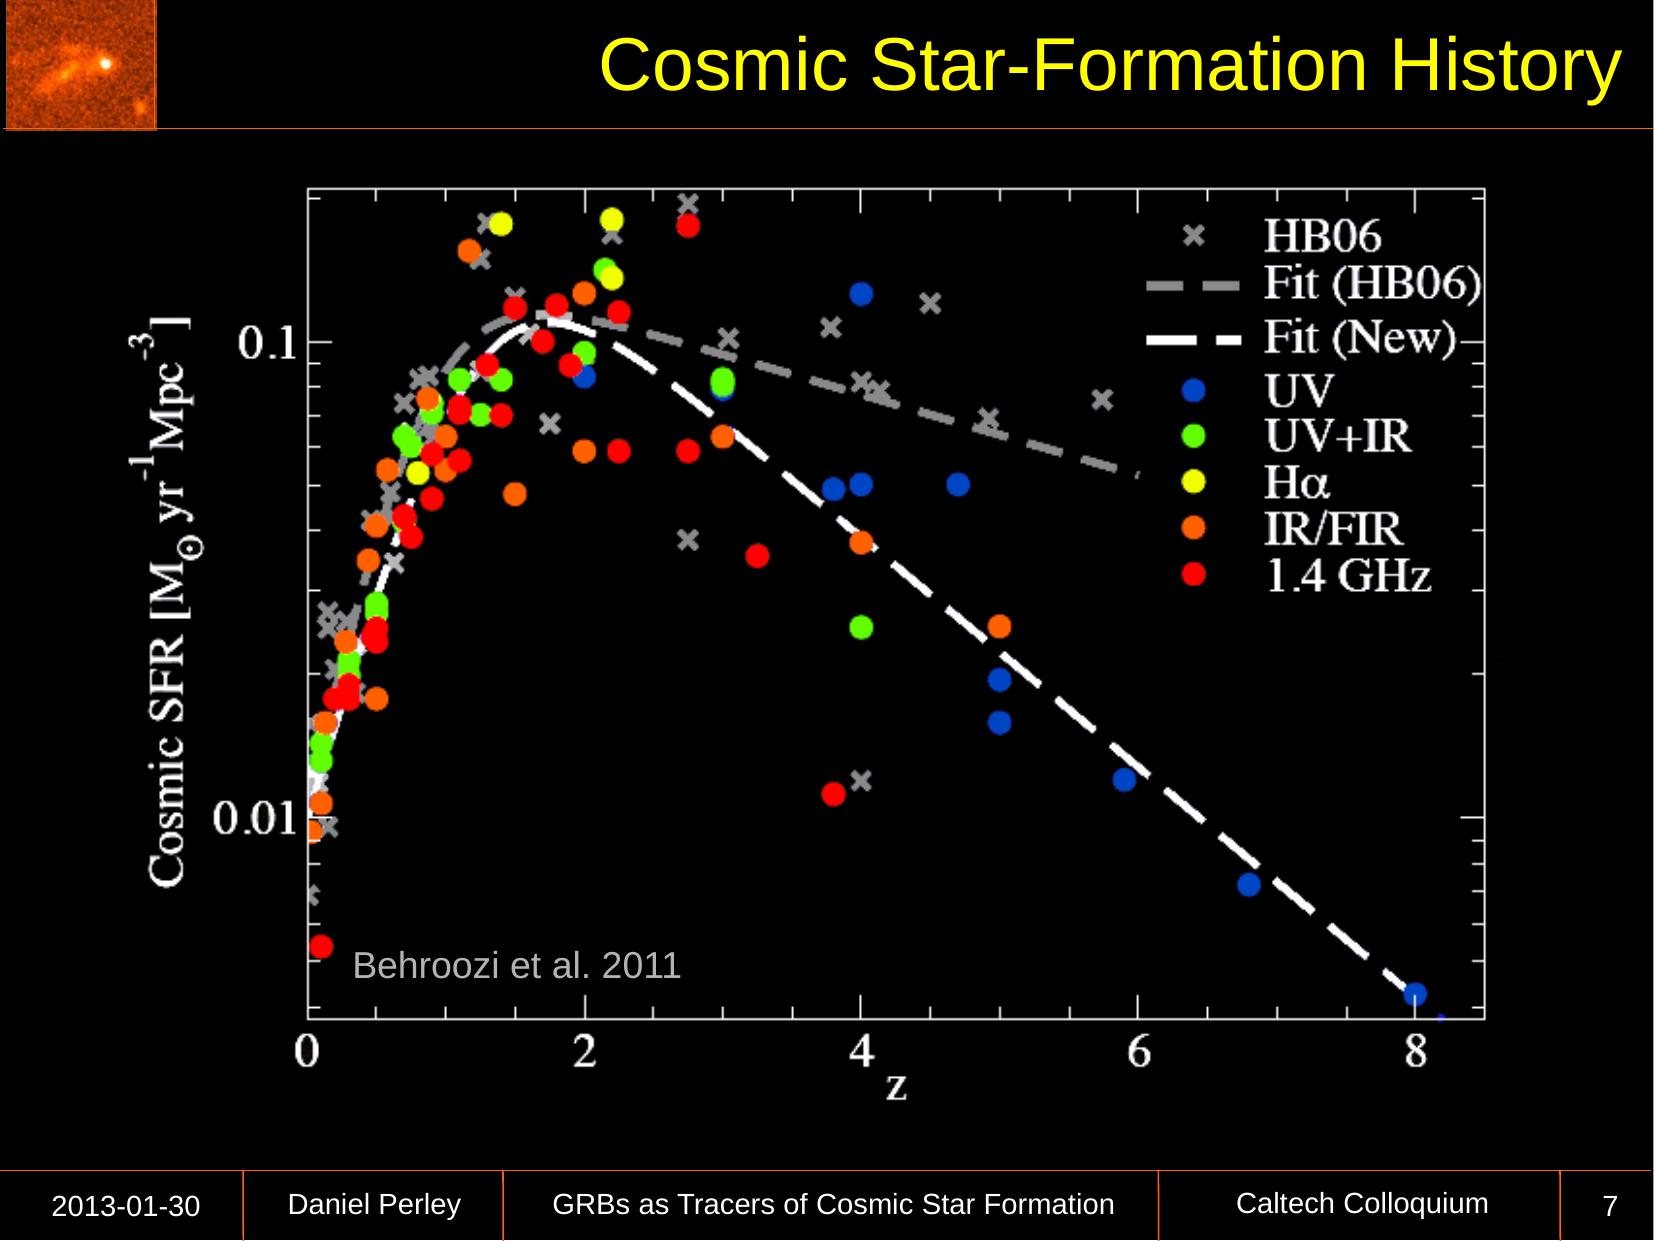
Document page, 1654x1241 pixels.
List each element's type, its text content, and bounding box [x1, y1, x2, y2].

title Cosmic Star-Formation History [337, 21, 1624, 108]
text_box Behroozi et al. 2011 [337, 937, 751, 1051]
picture [7, 0, 154, 128]
picture [100, 167, 1521, 1106]
